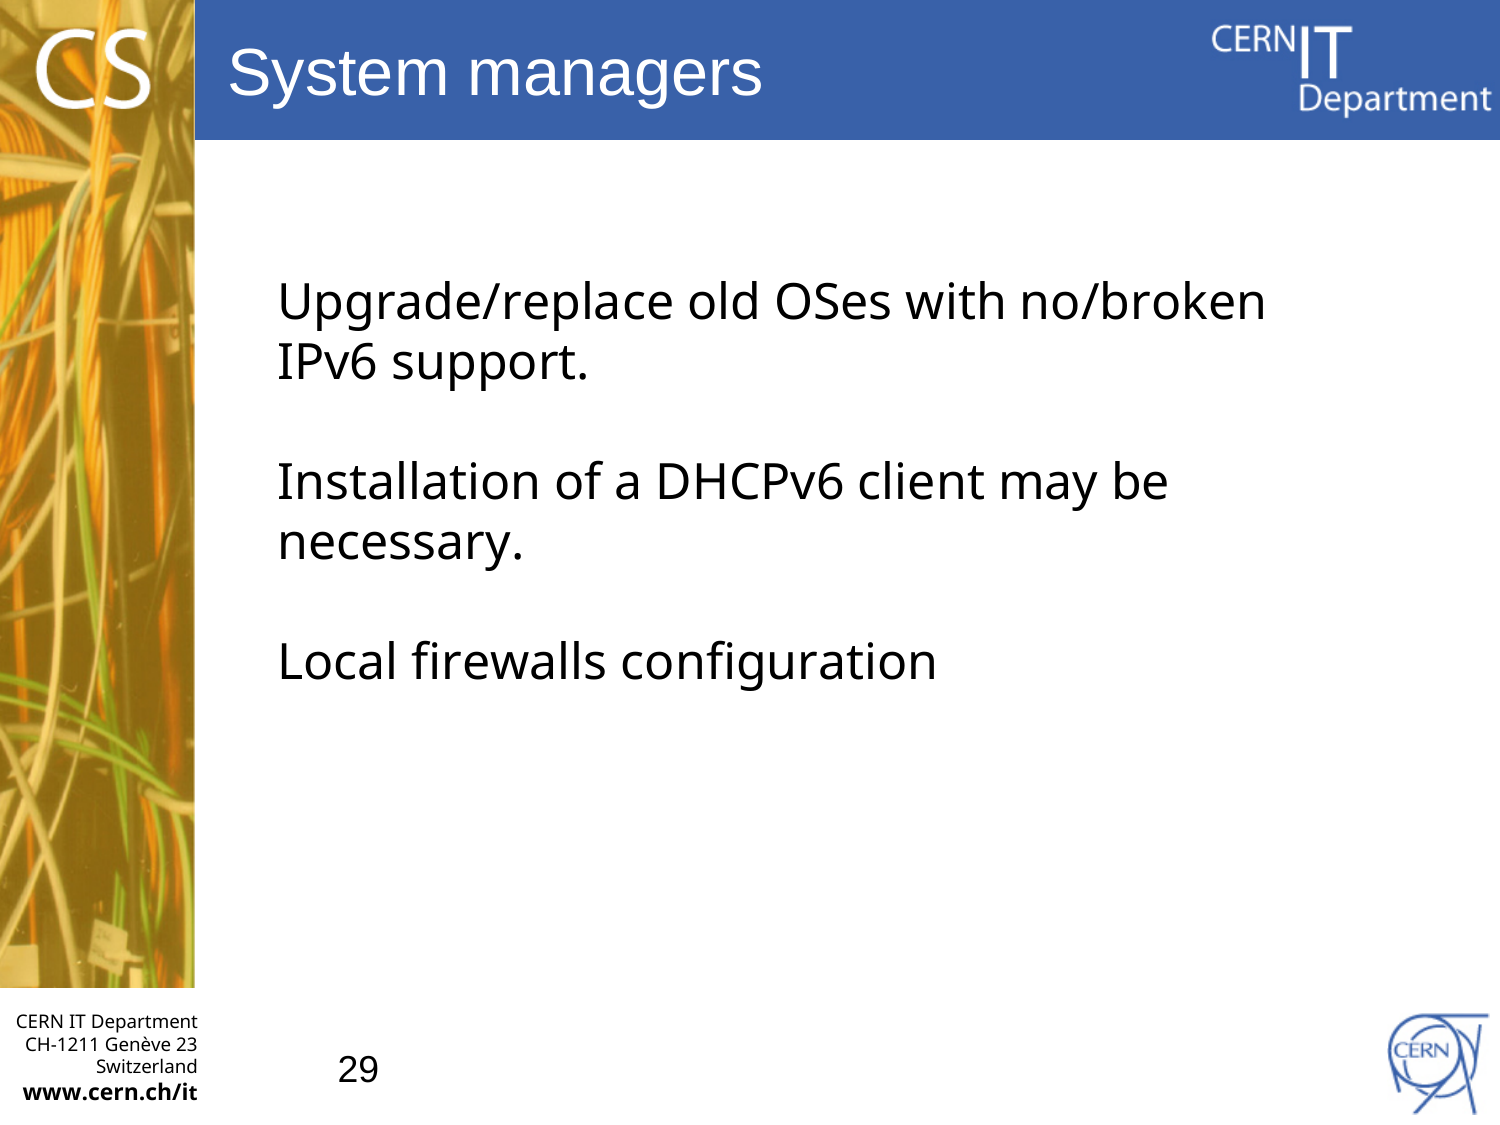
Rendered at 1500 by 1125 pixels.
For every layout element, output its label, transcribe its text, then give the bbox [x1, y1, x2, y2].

text_box Upgrade/replace old OSes with no/broken IPv6 support. Installation of a DHCPv6 client may be necessary. Local firewalls configuration [262, 262, 1388, 984]
picture [0, 0, 212, 988]
picture [1387, 1012, 1490, 1115]
picture [1126, 0, 1500, 140]
title System managers [212, 0, 1126, 157]
